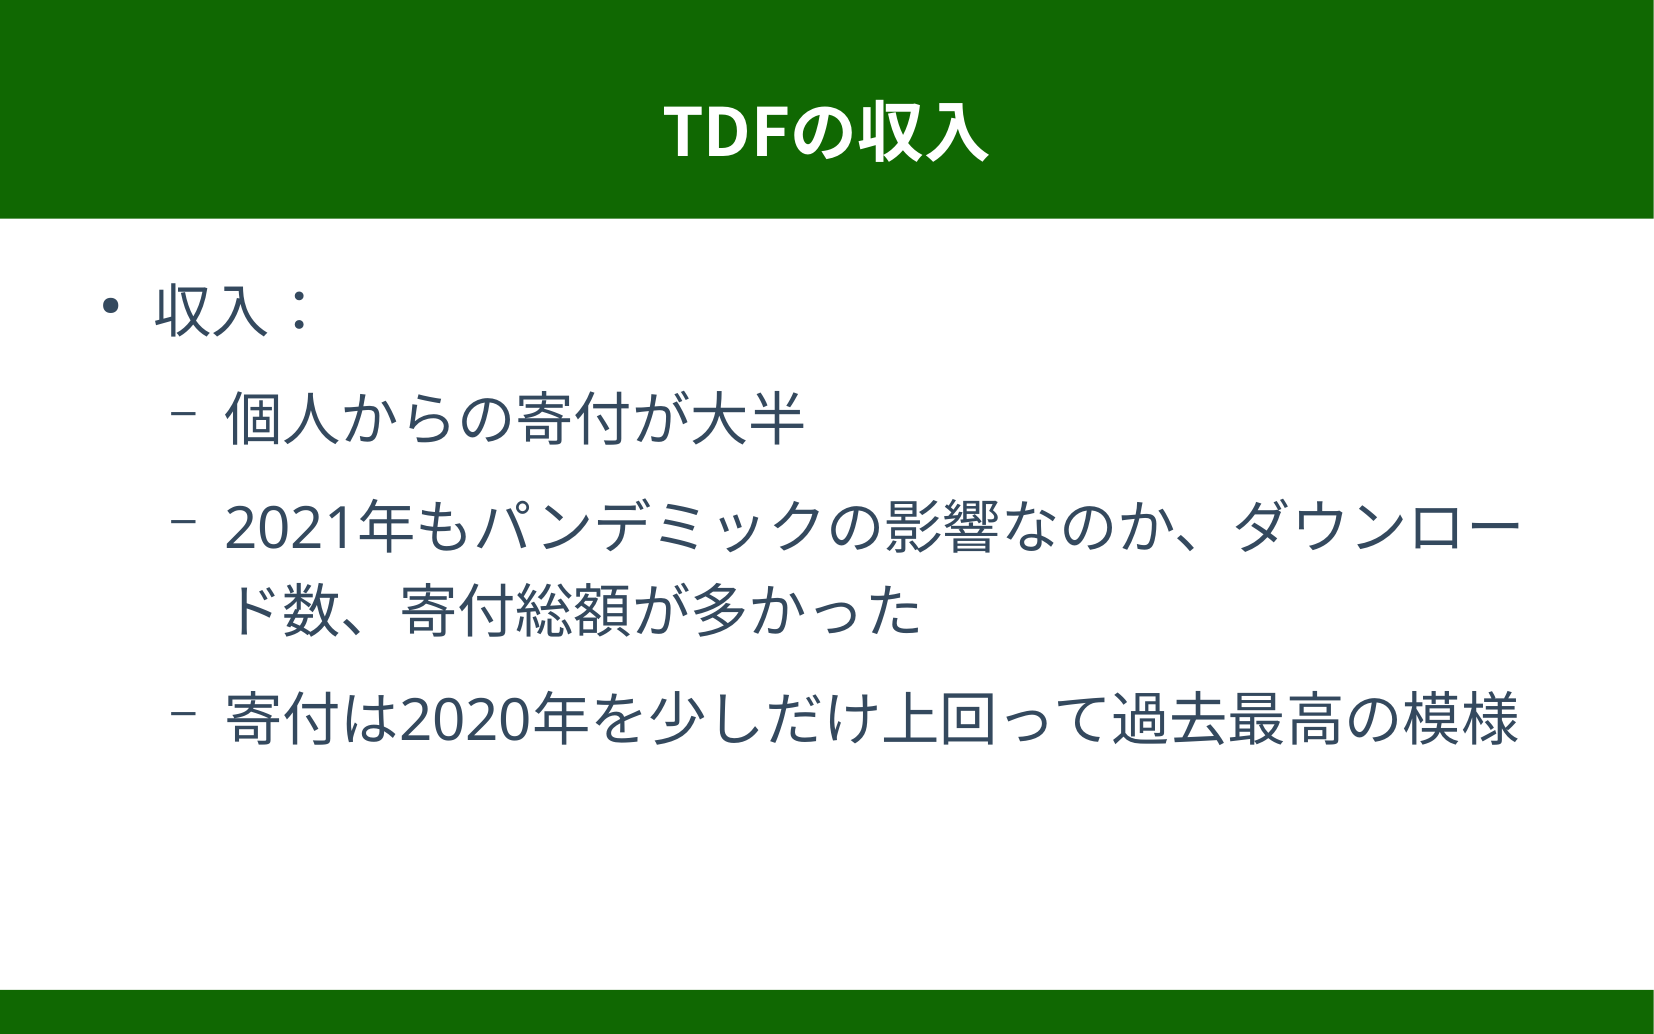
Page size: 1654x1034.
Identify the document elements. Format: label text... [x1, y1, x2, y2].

list 収入： 個人からの寄付が大半 2021年もパンデミックの影響なのか、ダウンロード数、寄付総額が多かった 寄付は2020年を少しだけ上回って過去最高の模様 [82, 265, 1571, 957]
title TDFの収入 [82, 41, 1571, 214]
